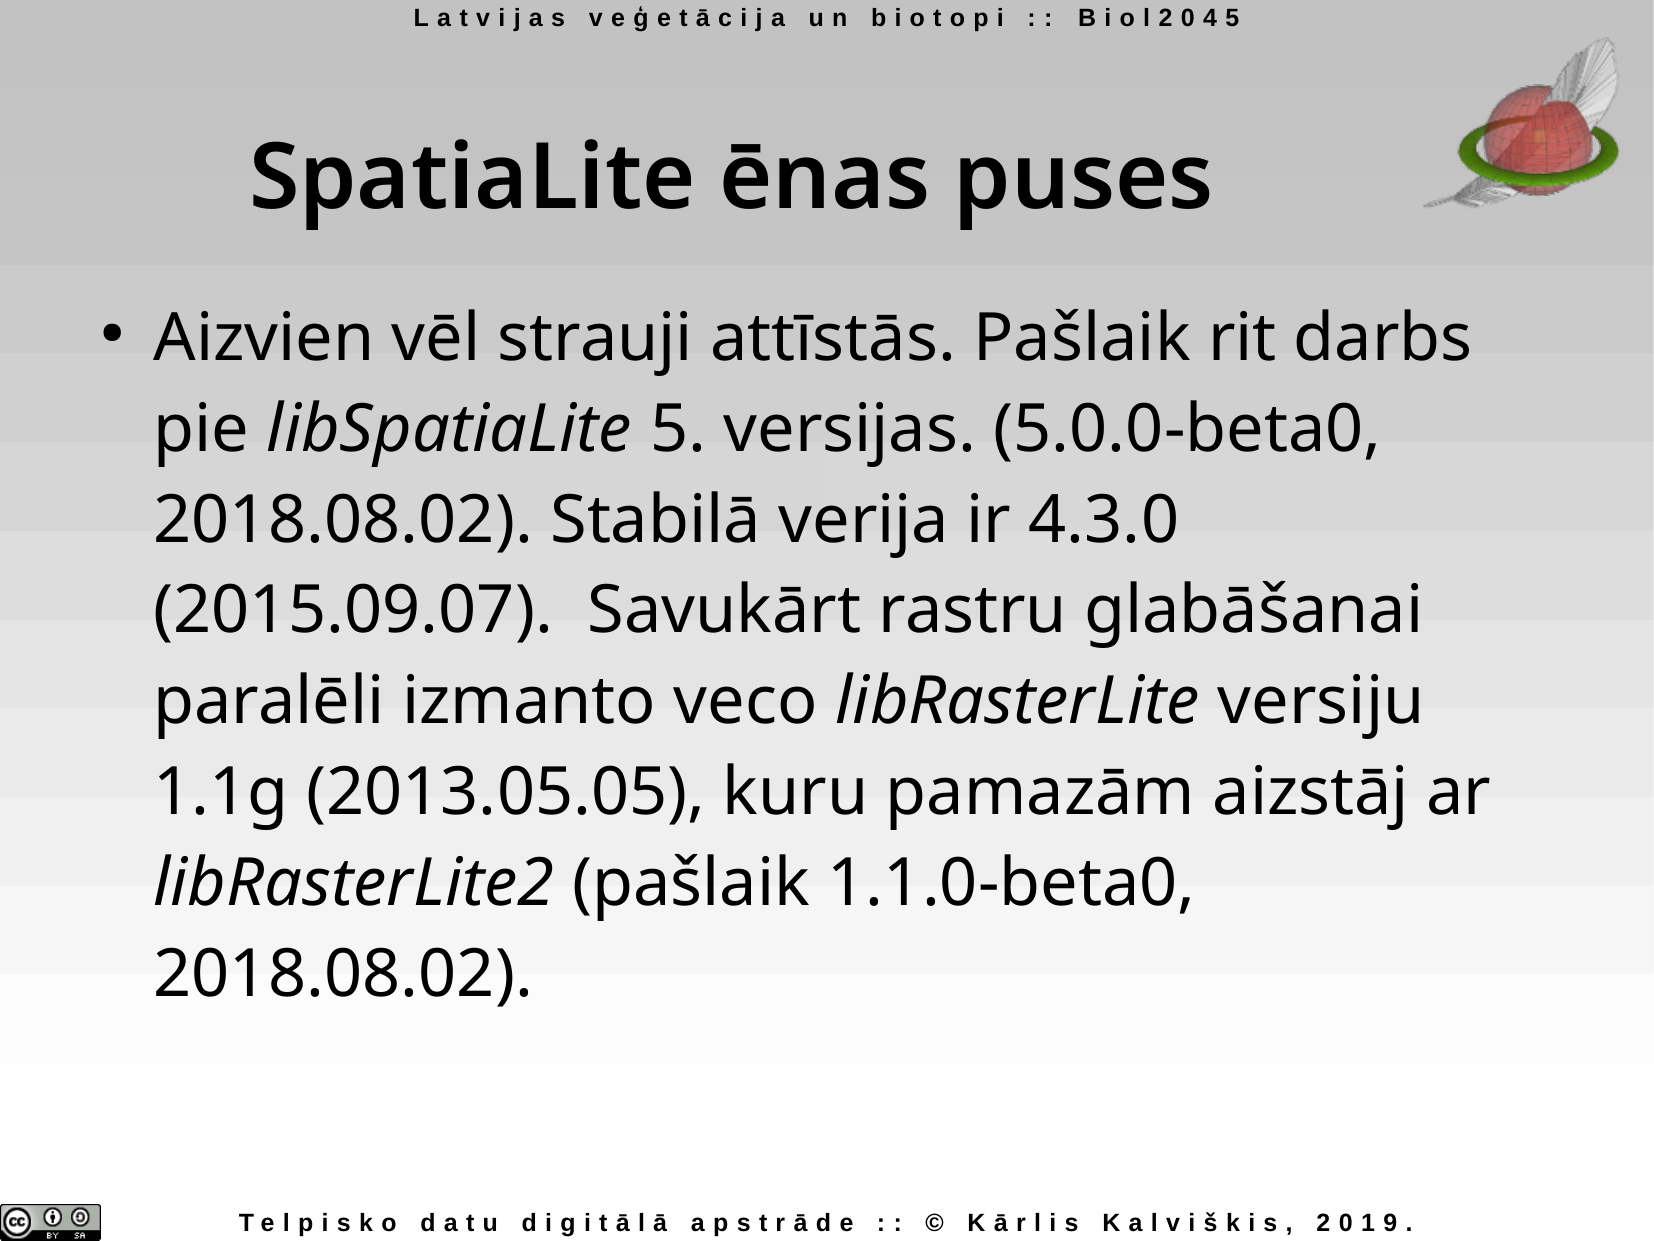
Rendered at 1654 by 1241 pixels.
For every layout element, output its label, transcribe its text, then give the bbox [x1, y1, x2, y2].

list Aizvien vēl strauji attīstās. Pašlaik rit darbs pie libSpatiaLite 5. versijas. (5.0.0-beta0, 2018.08.02). Stabilā verija ir 4.3.0 (2015.09.07). Savukārt rastru glabāšanai paralēli izmanto veco libRasterLite versiju 1.1g (2013.05.05), kuru pamazām aizstāj ar libRasterLite2 (pašlaik 1.1.0-beta0, 2018.08.02). [82, 289, 1571, 1113]
title SpatiaLite ēnas puses [29, 49, 1435, 296]
picture [0, 0, 1654, 1241]
